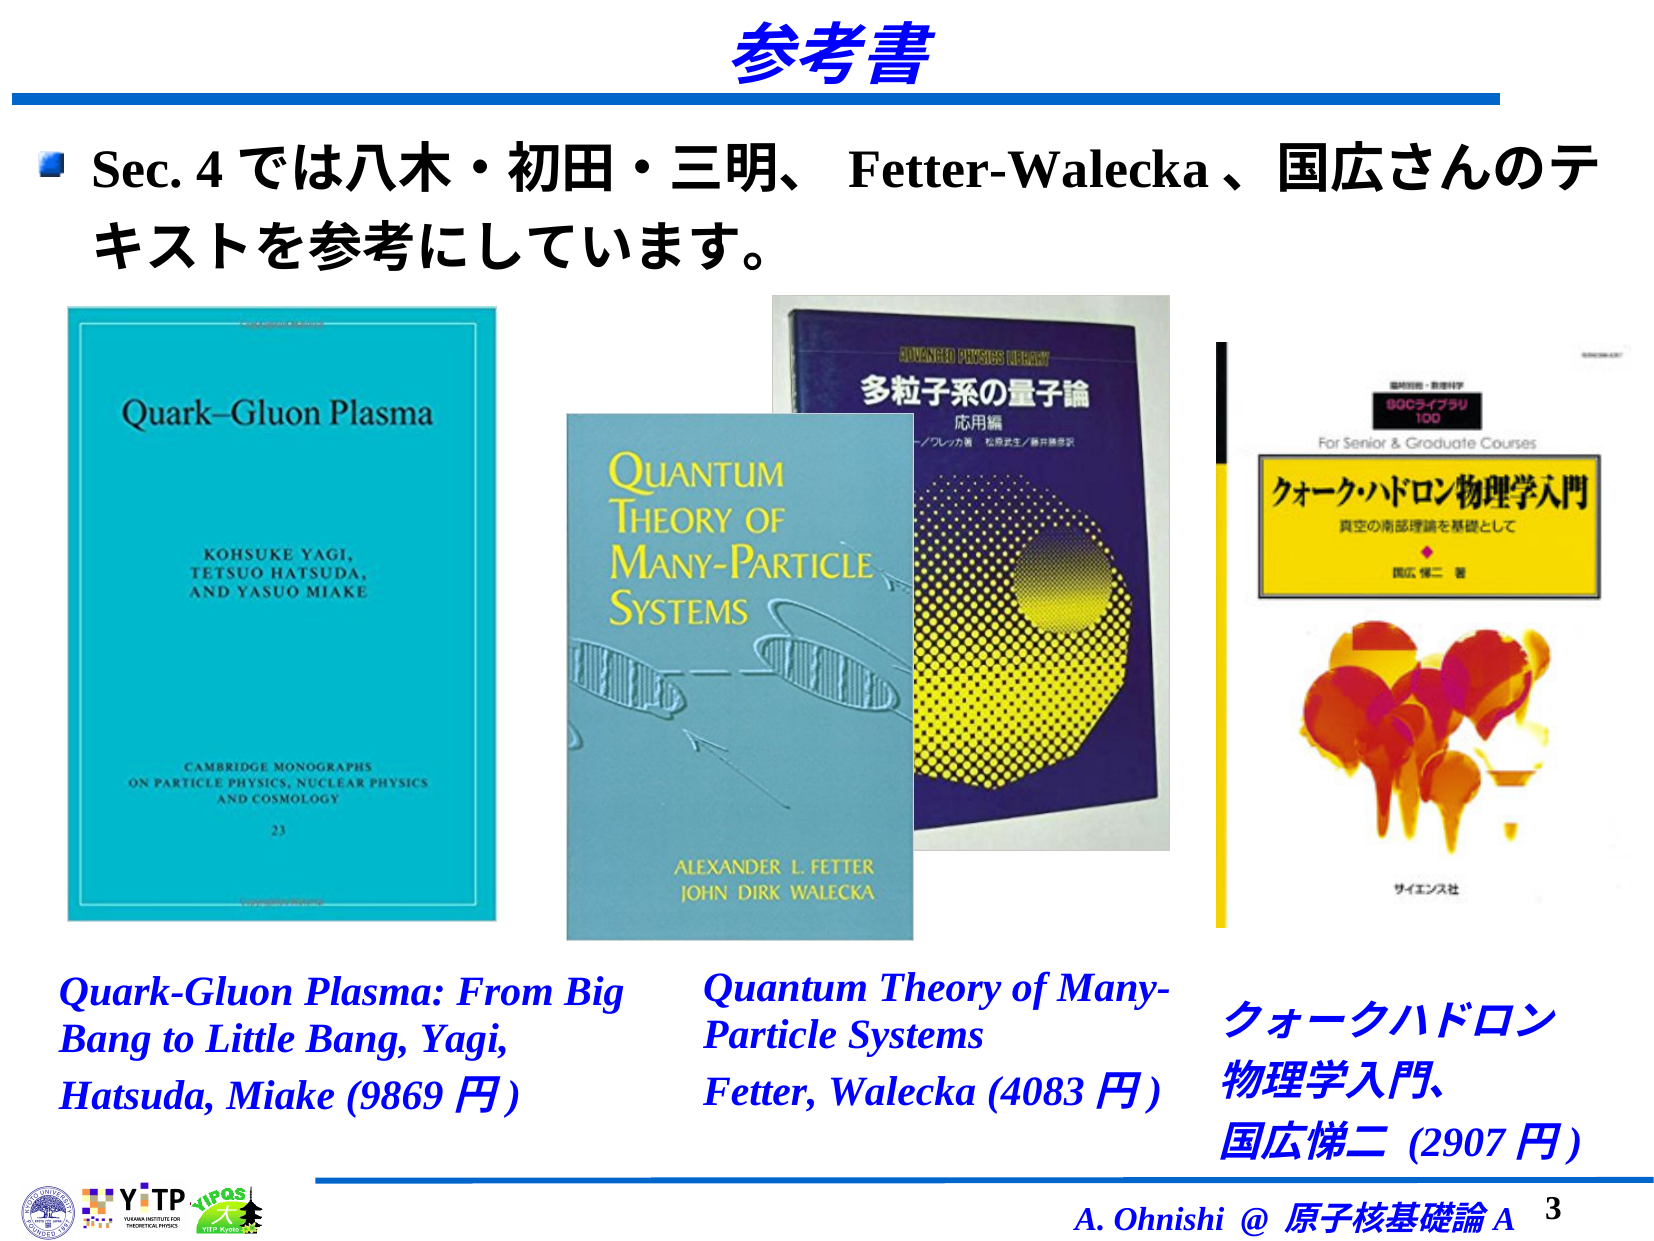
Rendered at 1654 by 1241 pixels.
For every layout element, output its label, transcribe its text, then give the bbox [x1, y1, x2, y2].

picture [1216, 342, 1633, 928]
picture [77, 1179, 263, 1234]
picture [67, 306, 497, 922]
text_box クォークハドロン 物理学入門、 国広悌二 (2907円) [1218, 986, 1621, 1117]
picture [566, 295, 1170, 941]
text_box Quantum Theory of Many-Particle Systems Fetter, Walecka (4083円) [703, 964, 1217, 1150]
picture [20, 1185, 76, 1241]
list Sec. 4では八木・初田・三明、Fetter-Walecka、国広さんのテキストを参考にしています。 [20, 124, 1621, 1137]
title 参考書 [0, 0, 1654, 99]
text_box Quark-Gluon Plasma: From Big Bang to Little Bang, Yagi, Hatsuda, Miake (9869円) [59, 968, 674, 1108]
